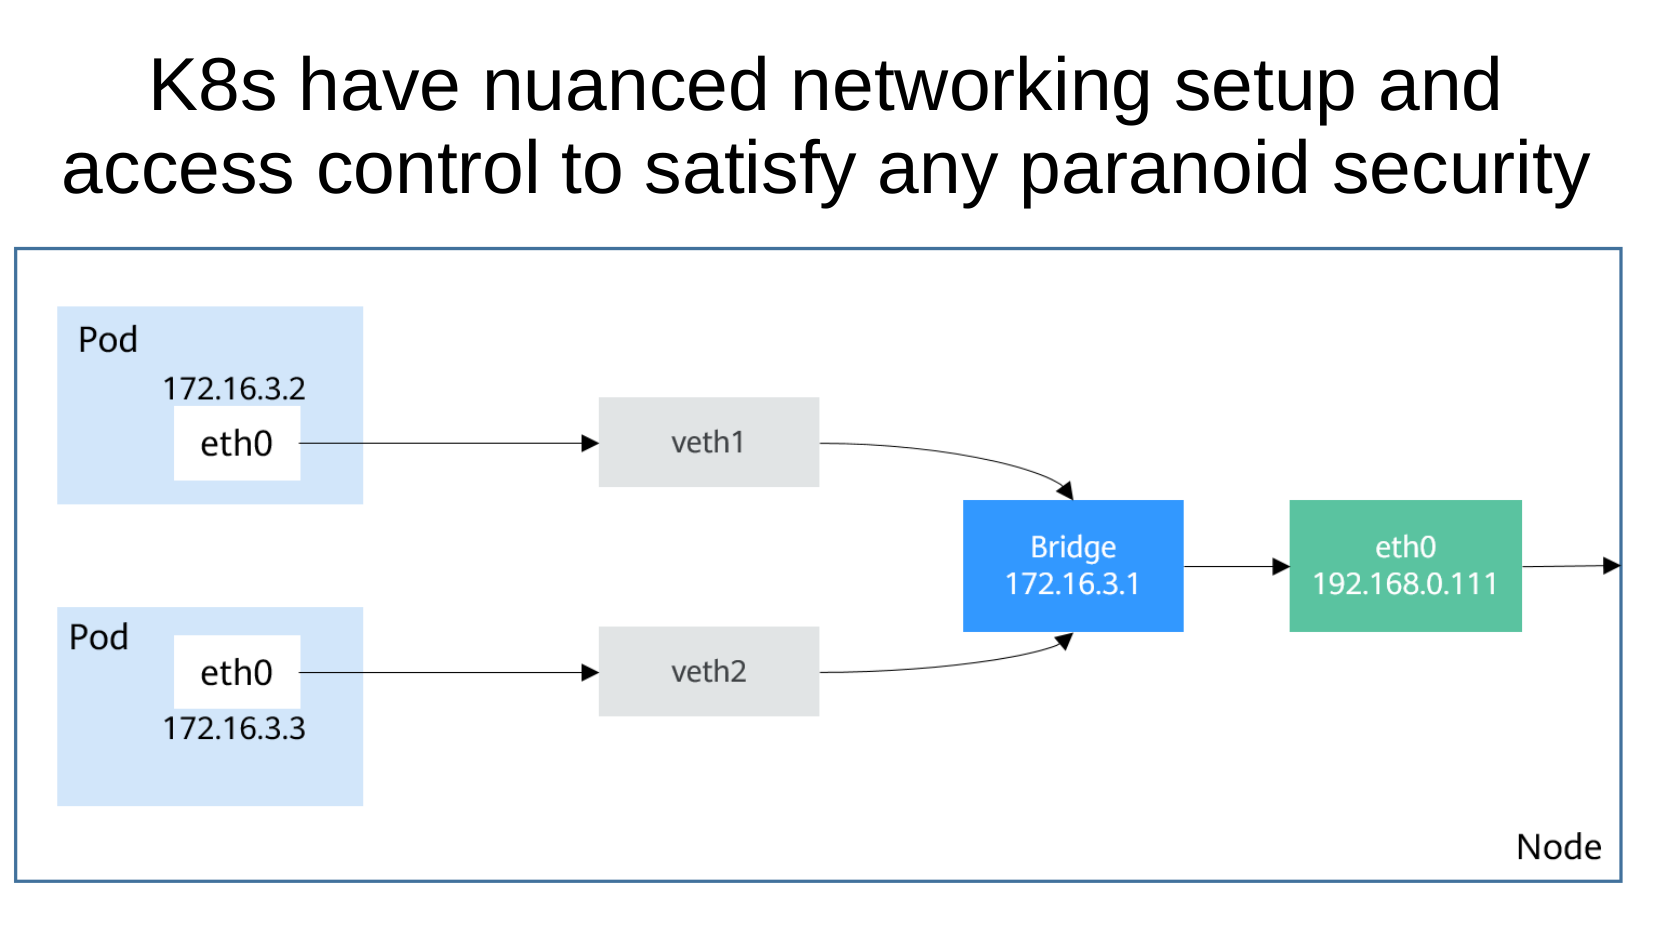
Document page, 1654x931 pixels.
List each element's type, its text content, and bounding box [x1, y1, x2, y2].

title K8s have nuanced networking setup and access control to satisfy any paranoid security [35, 0, 1619, 221]
picture [0, 221, 1654, 910]
